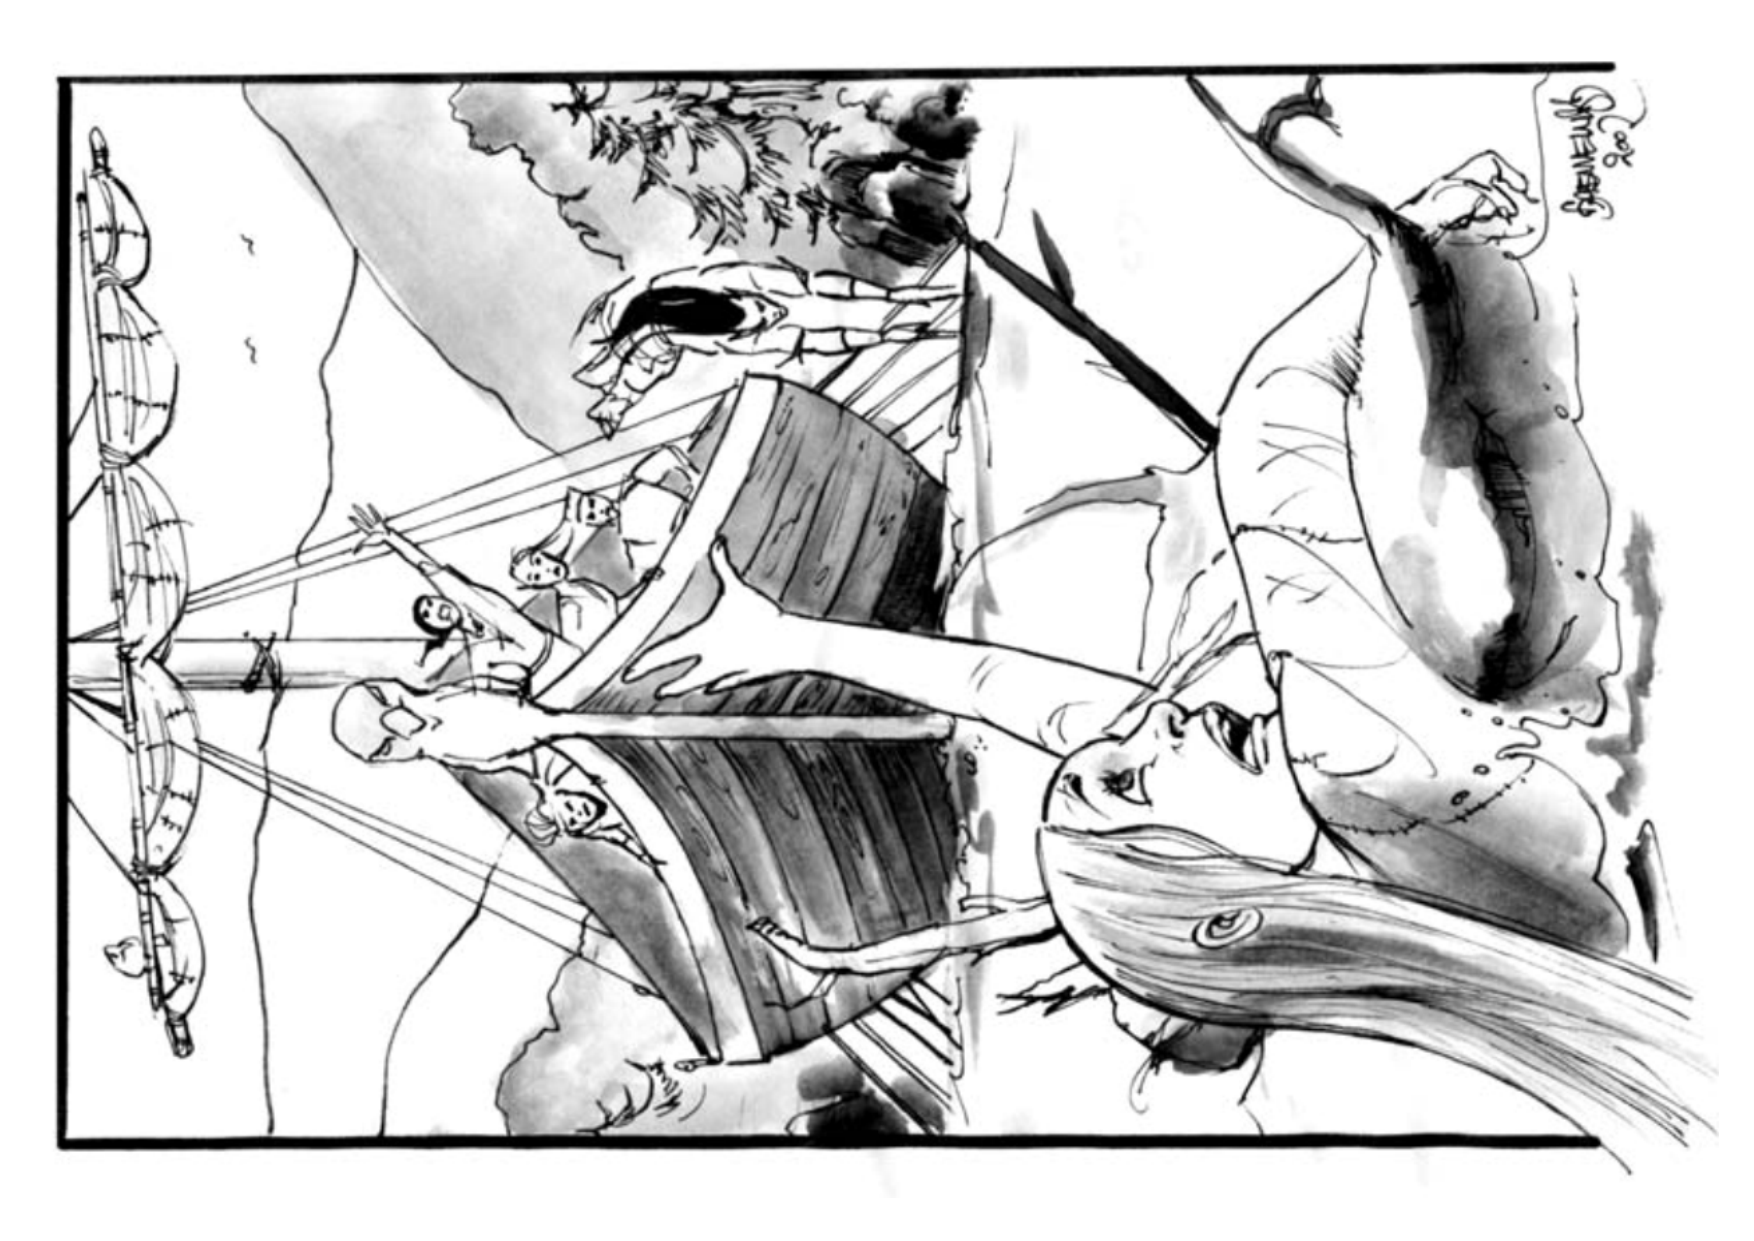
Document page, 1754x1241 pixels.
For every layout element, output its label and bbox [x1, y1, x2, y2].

picture [35, 42, 1719, 1198]
